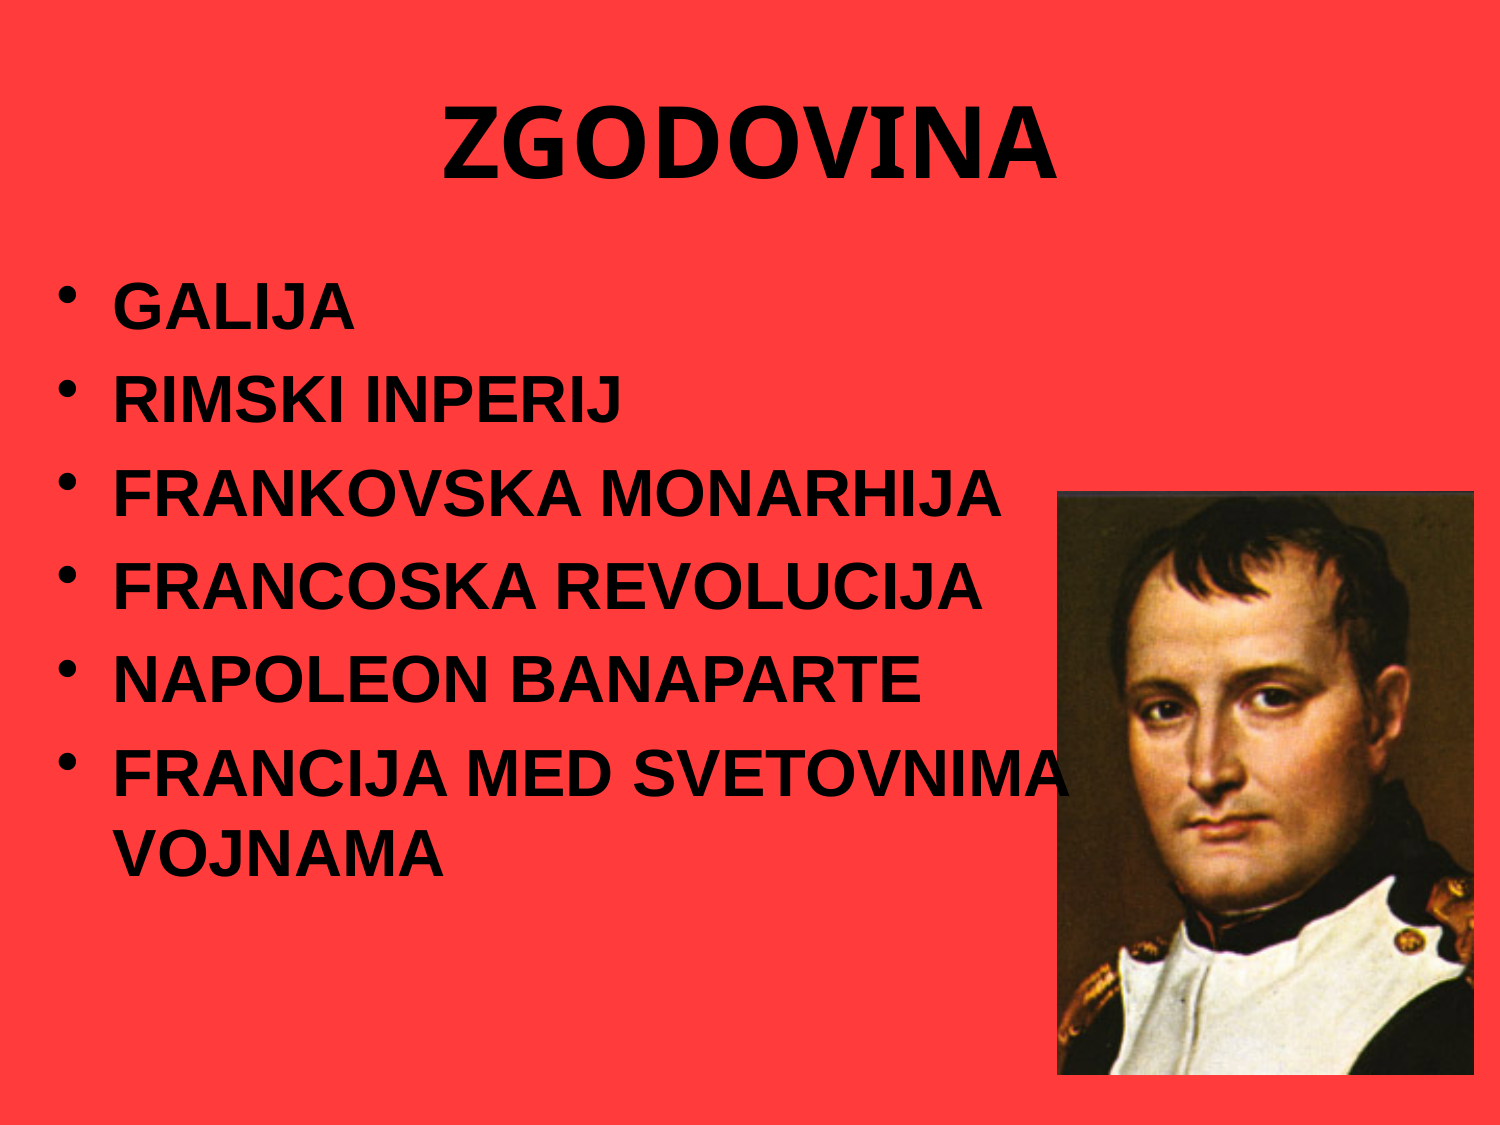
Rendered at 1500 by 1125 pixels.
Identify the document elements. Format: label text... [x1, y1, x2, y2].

list GALIJA RIMSKI INPERIJ FRANKOVSKA MONARHIJA FRANCOSKA REVOLUCIJA NAPOLEON BANAPARTE FRANCIJA MED SVETOVNIMA VOJNAMA [41, 255, 1392, 998]
title ZGODOVINA [75, 45, 1425, 233]
picture [1057, 491, 1474, 1075]
